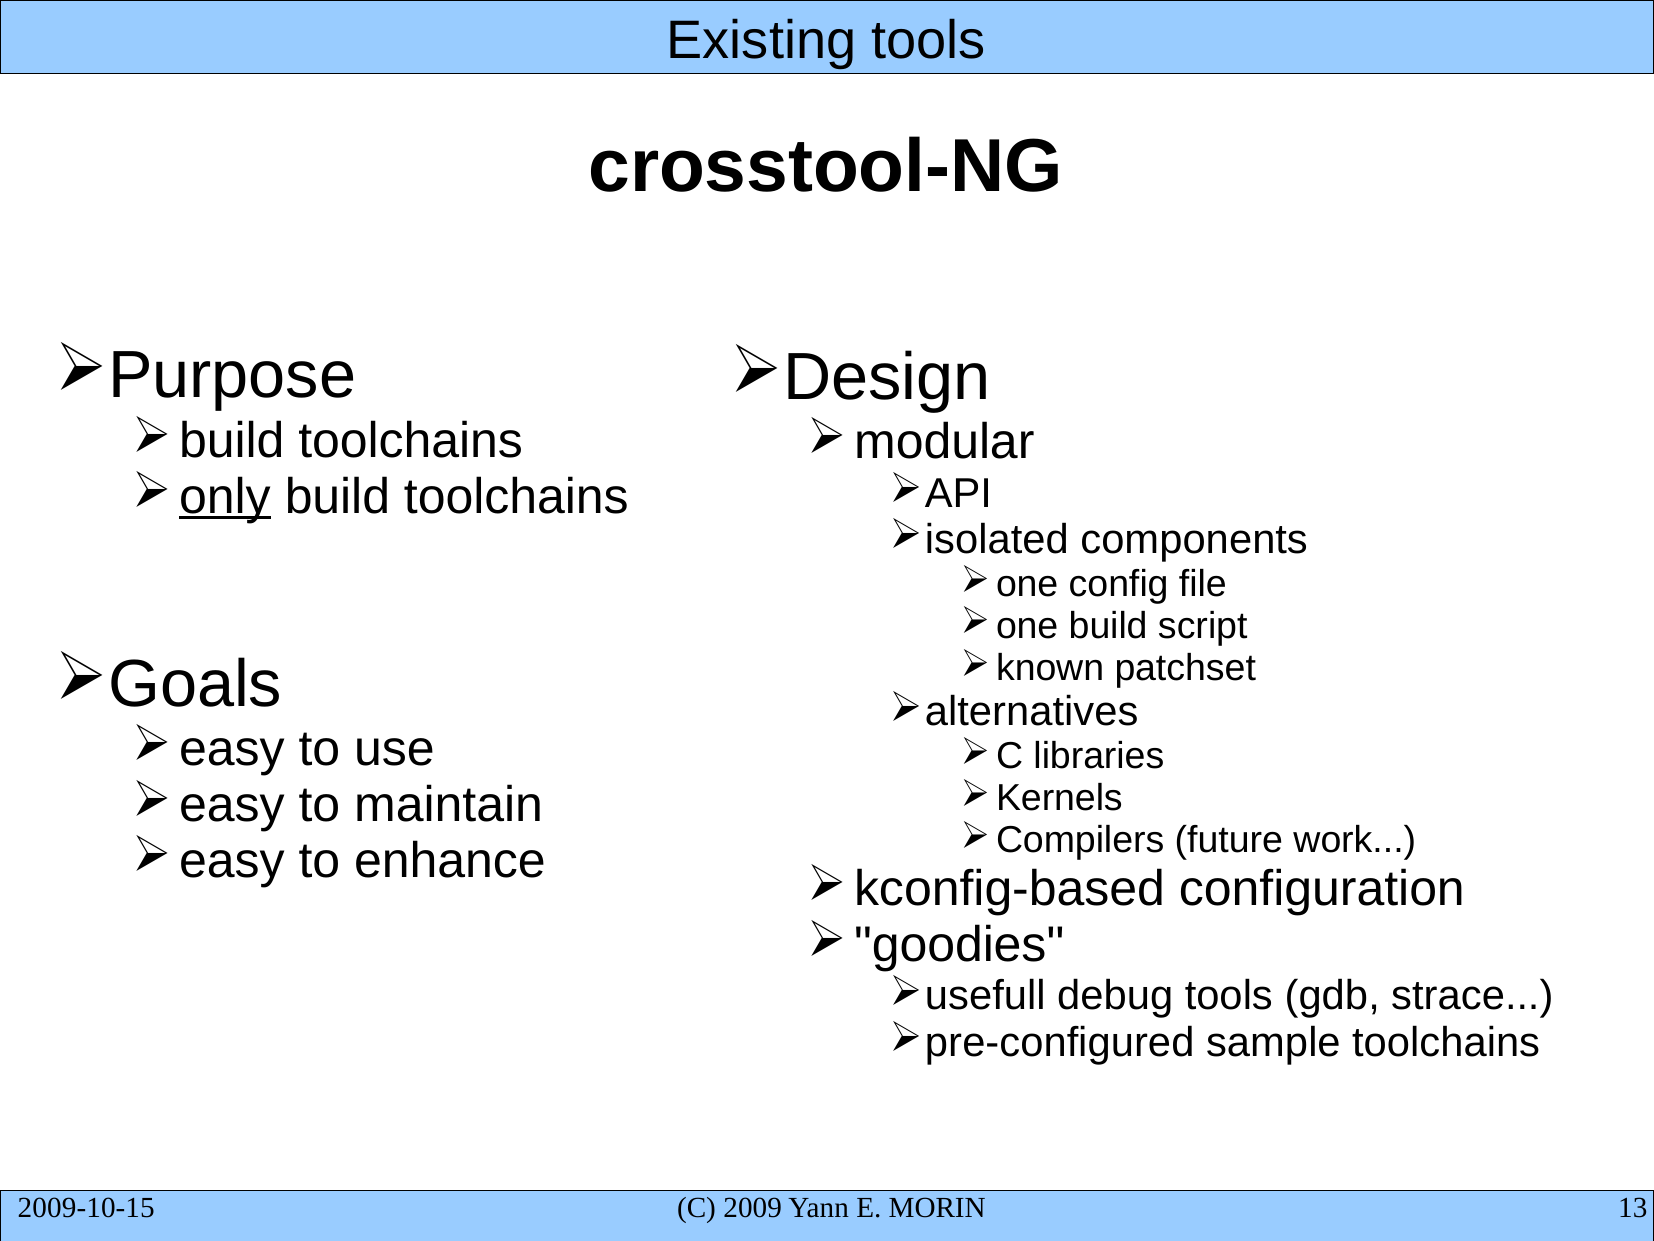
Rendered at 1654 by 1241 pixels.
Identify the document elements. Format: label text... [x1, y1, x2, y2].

title Existing tools [82, 0, 1571, 79]
list Design modular API isolated components one config file one build script known patchset alternatives C libraries Kernels Compilers (future work...) kconfig-based configuration "goodies" usefull debug tools (gdb, strace...) pre-configured sample toolchains [712, 338, 1580, 1066]
list Purpose build toolchains only build toolchains Goals easy to use easy to maintain easy to enhance [37, 337, 821, 888]
list crosstool-NG [167, 123, 1467, 222]
